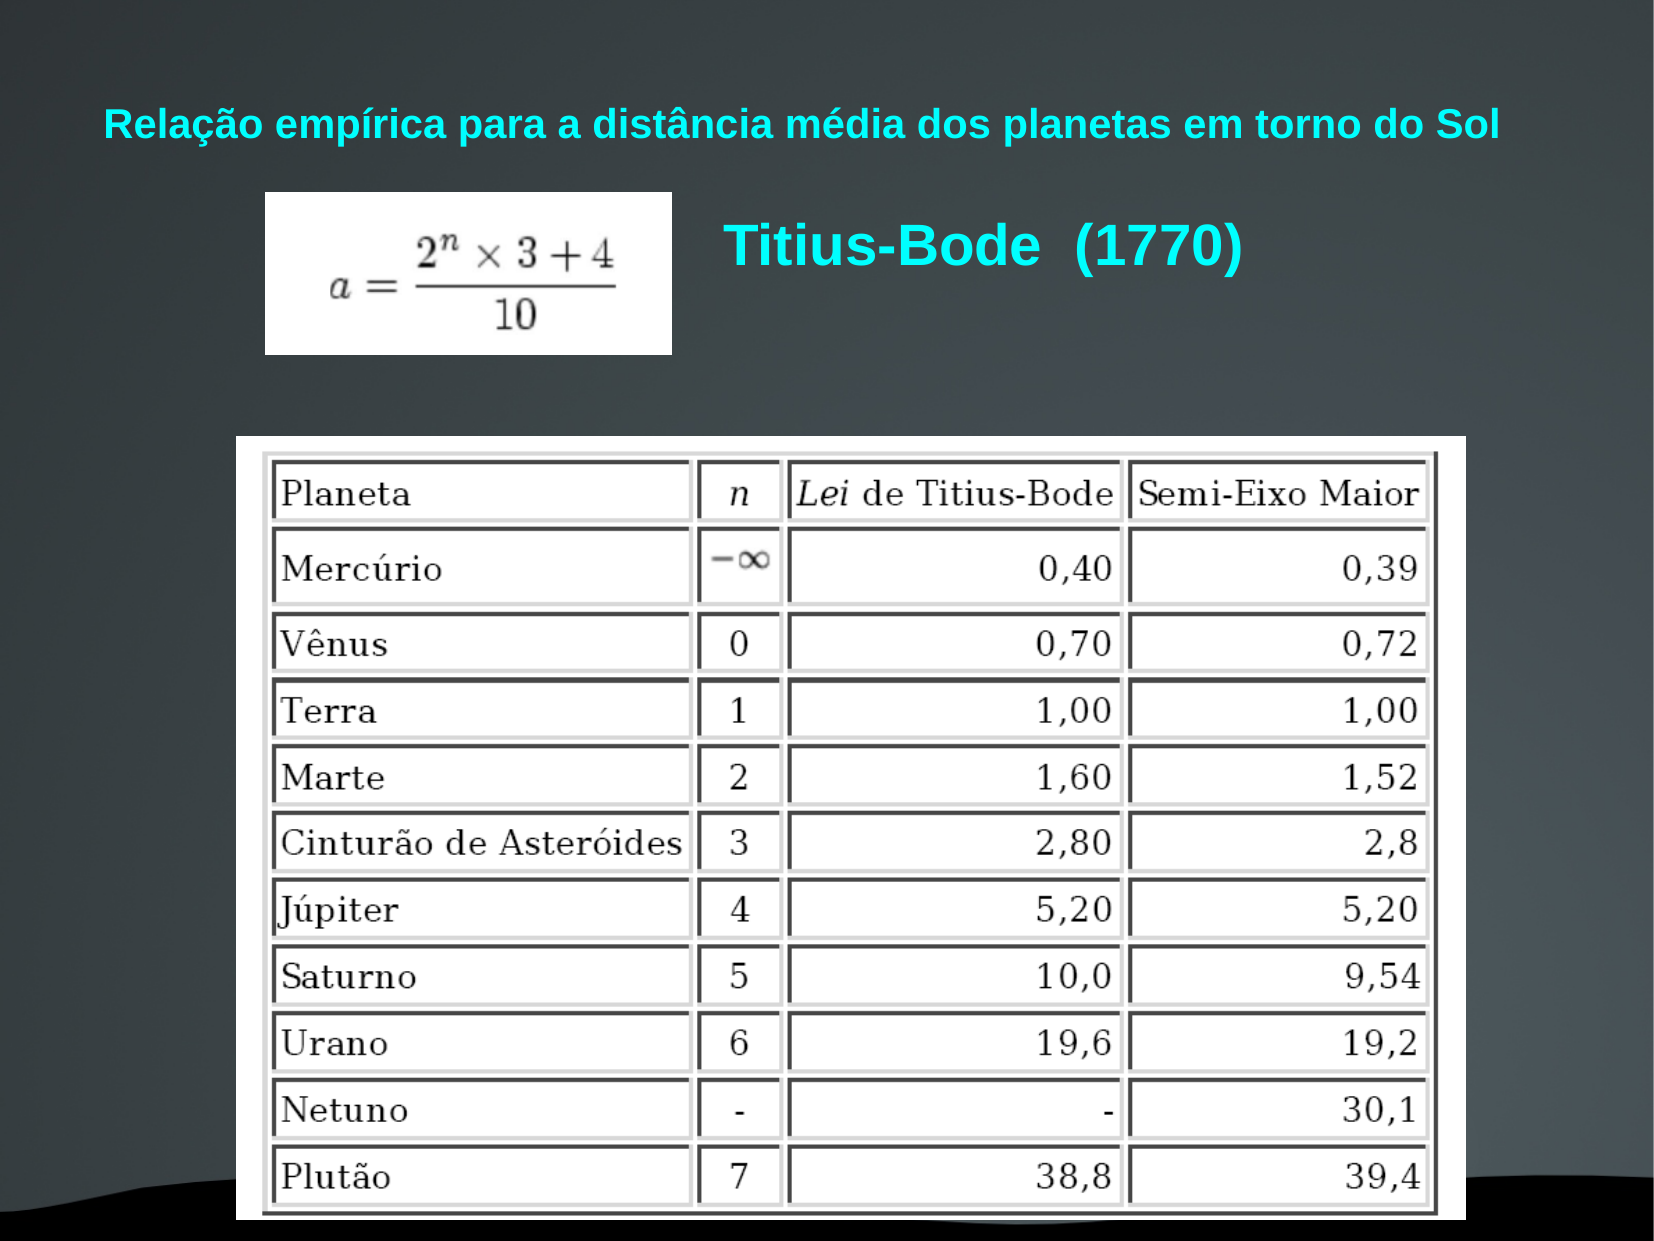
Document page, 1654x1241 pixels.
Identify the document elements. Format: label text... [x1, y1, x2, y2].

text_box Relação empírica para a distância média dos planetas em torno do Sol [88, 93, 1536, 172]
text_box Titius-Bode (1770) [708, 205, 1258, 309]
picture [0, 0, 1654, 1241]
